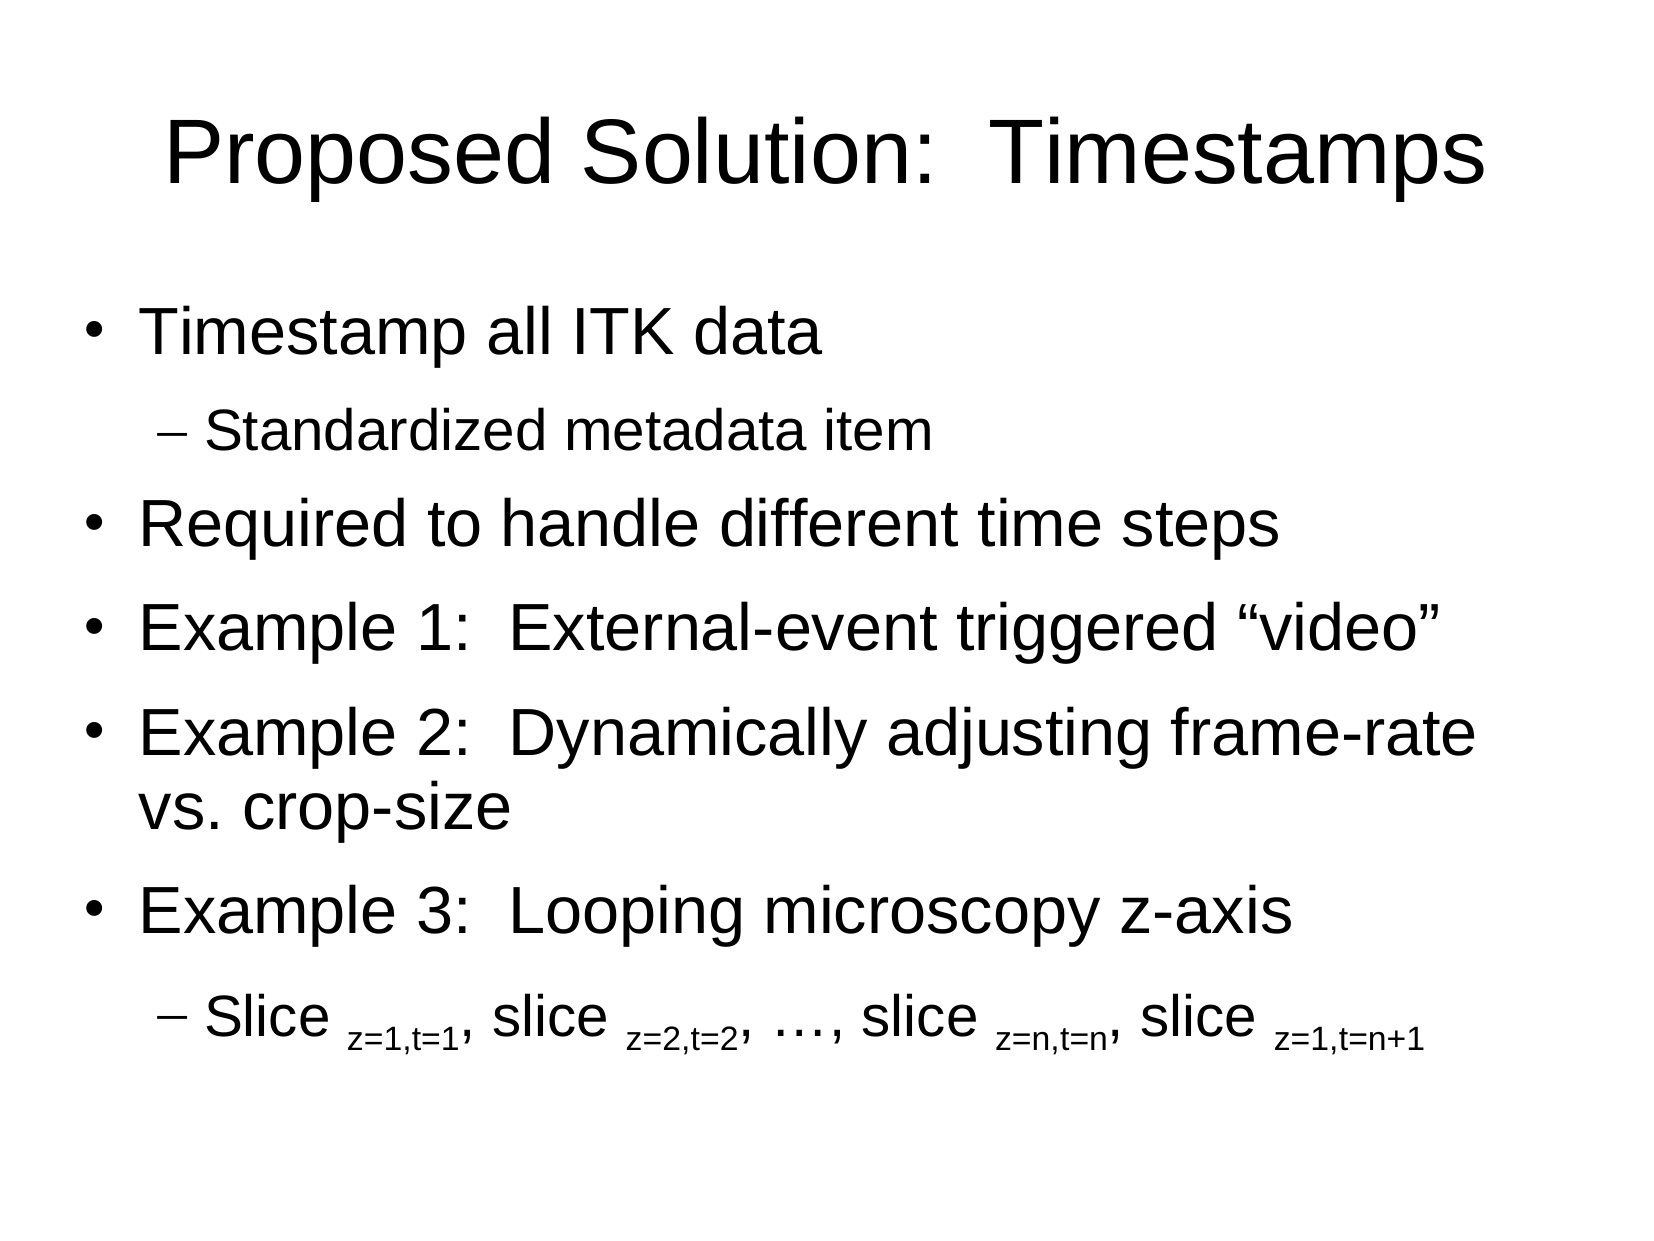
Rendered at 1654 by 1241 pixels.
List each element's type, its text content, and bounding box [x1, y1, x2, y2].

text_box Proposed Solution: Timestamps [82, 49, 1571, 257]
text_box Timestamp all ITK data Standardized metadata item Required to handle different time steps Example 1: External-event triggered “video” Example 2: Dynamically adjusting frame-rate vs. crop-size Example 3: Looping microscopy z-axis Slice z=1,t=1, slice z=2,t=2, …, slice z=n,t=n, slice z=1,t=n+1 [82, 290, 1571, 1109]
